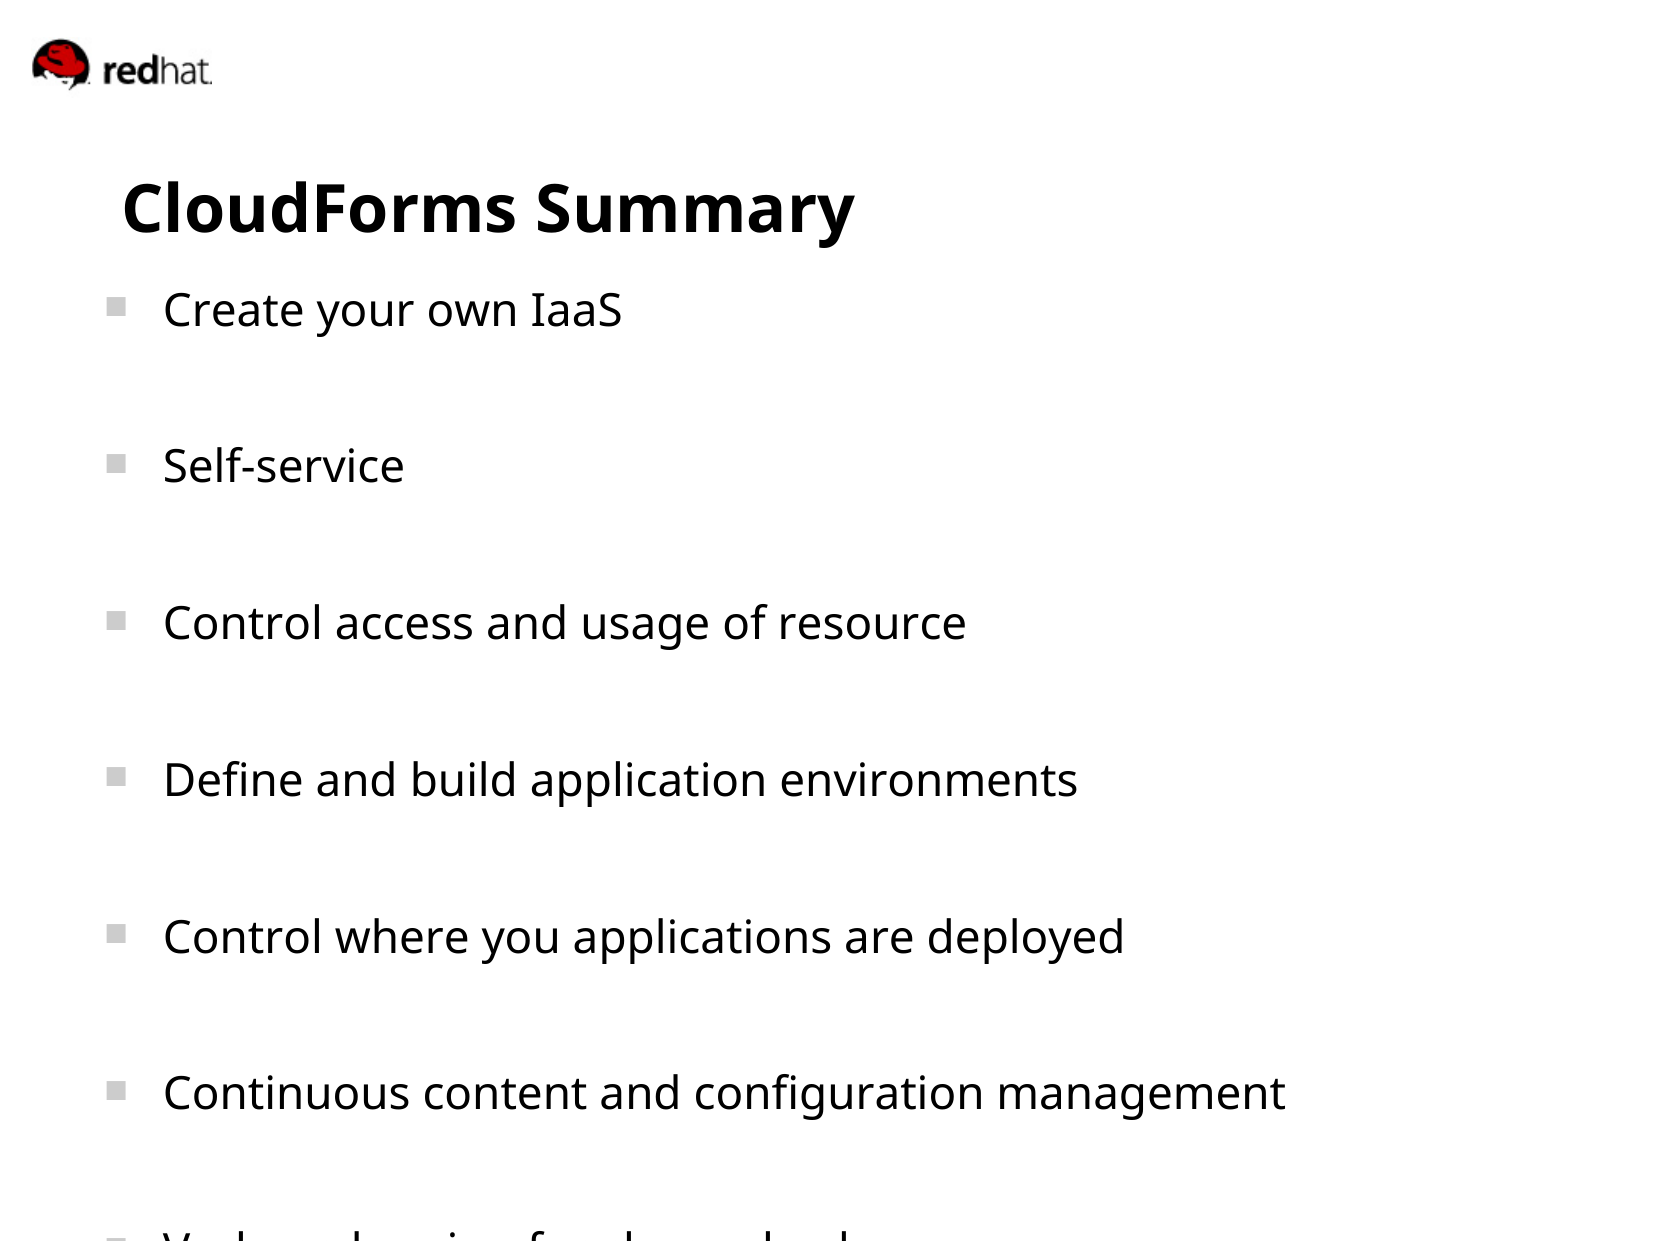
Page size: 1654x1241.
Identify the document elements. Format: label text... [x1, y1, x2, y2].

picture [31, 37, 212, 98]
title CloudForms Summary [121, 102, 1534, 310]
list Create your own IaaS Self-service Control access and usage of resource Define and build application environments Control where you applications are deployed Continuous content and configuration management Verbose logging for charge back [106, 277, 1519, 1160]
